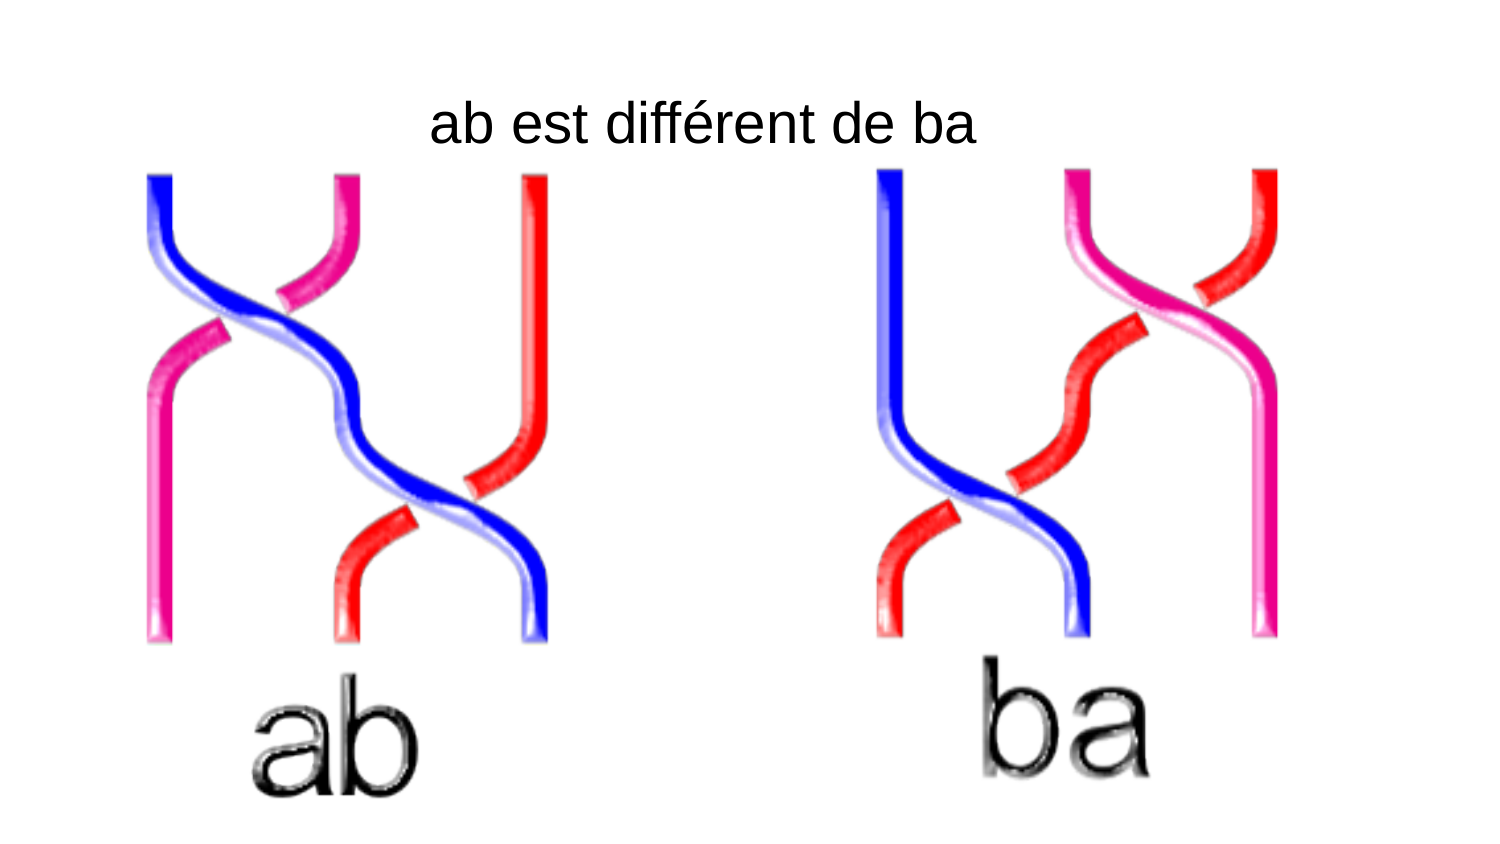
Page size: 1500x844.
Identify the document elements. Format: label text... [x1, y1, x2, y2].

picture [97, 112, 1329, 844]
title ab est différent de ba [414, 70, 1086, 112]
